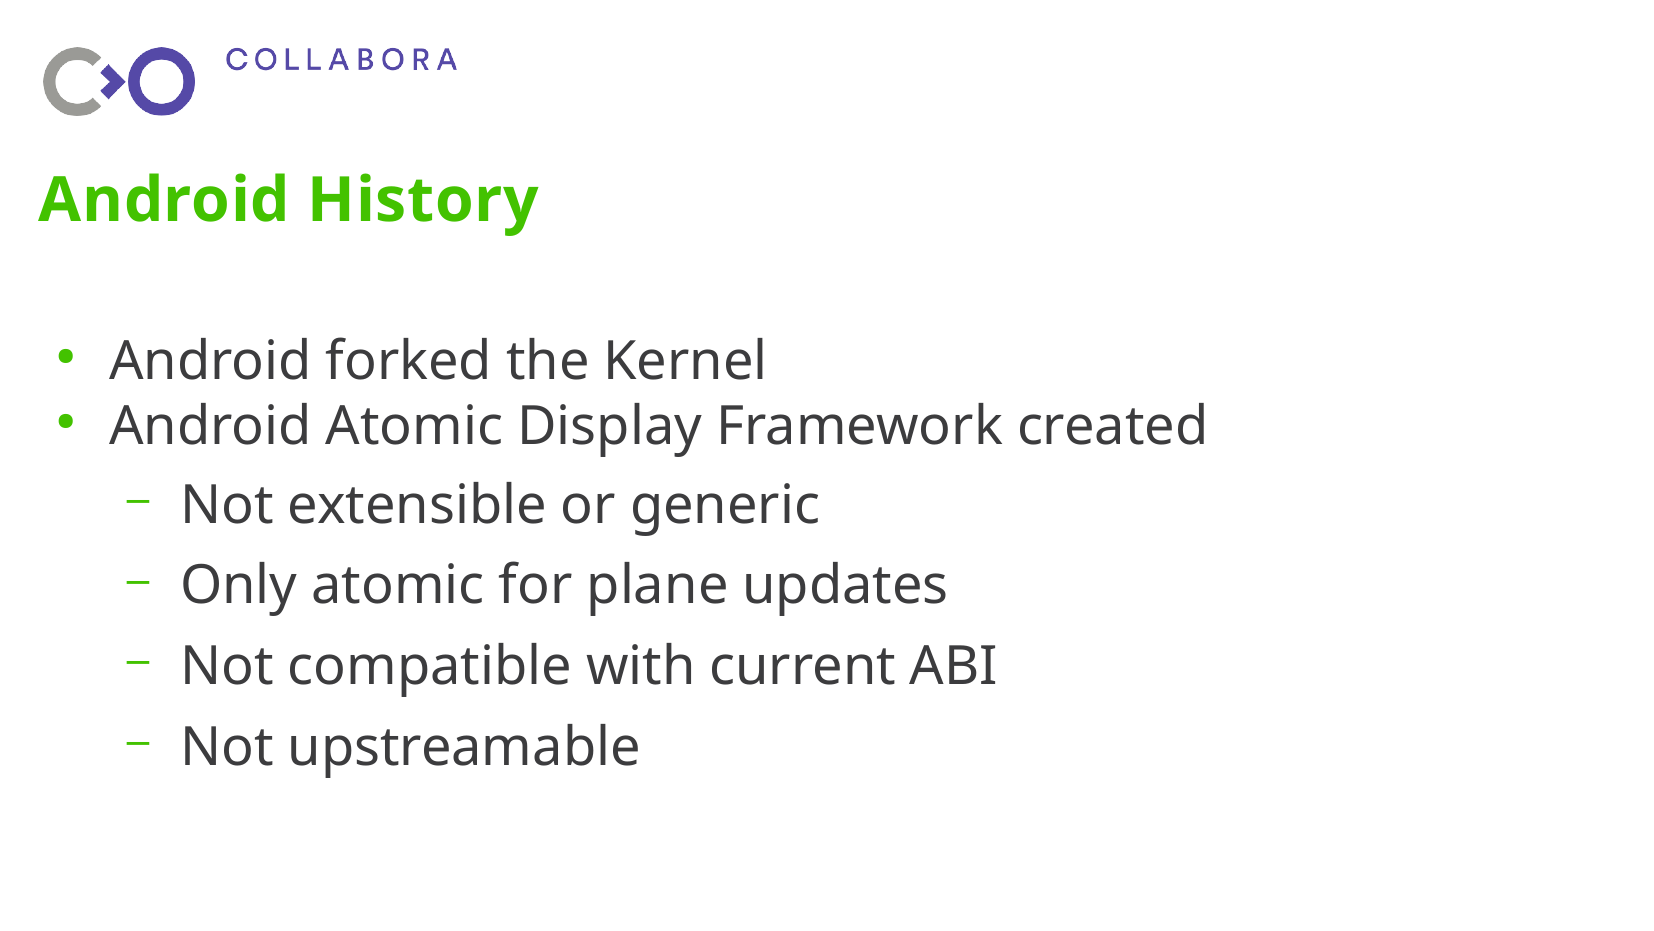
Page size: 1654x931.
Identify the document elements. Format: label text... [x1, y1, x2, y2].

picture [43, 47, 457, 116]
list Android forked the Kernel Android Atomic Display Framework created Not extensible or generic Only atomic for plane updates Not compatible with current ABI Not upstreamable [38, 325, 1614, 581]
title Android History [38, 159, 1614, 216]
